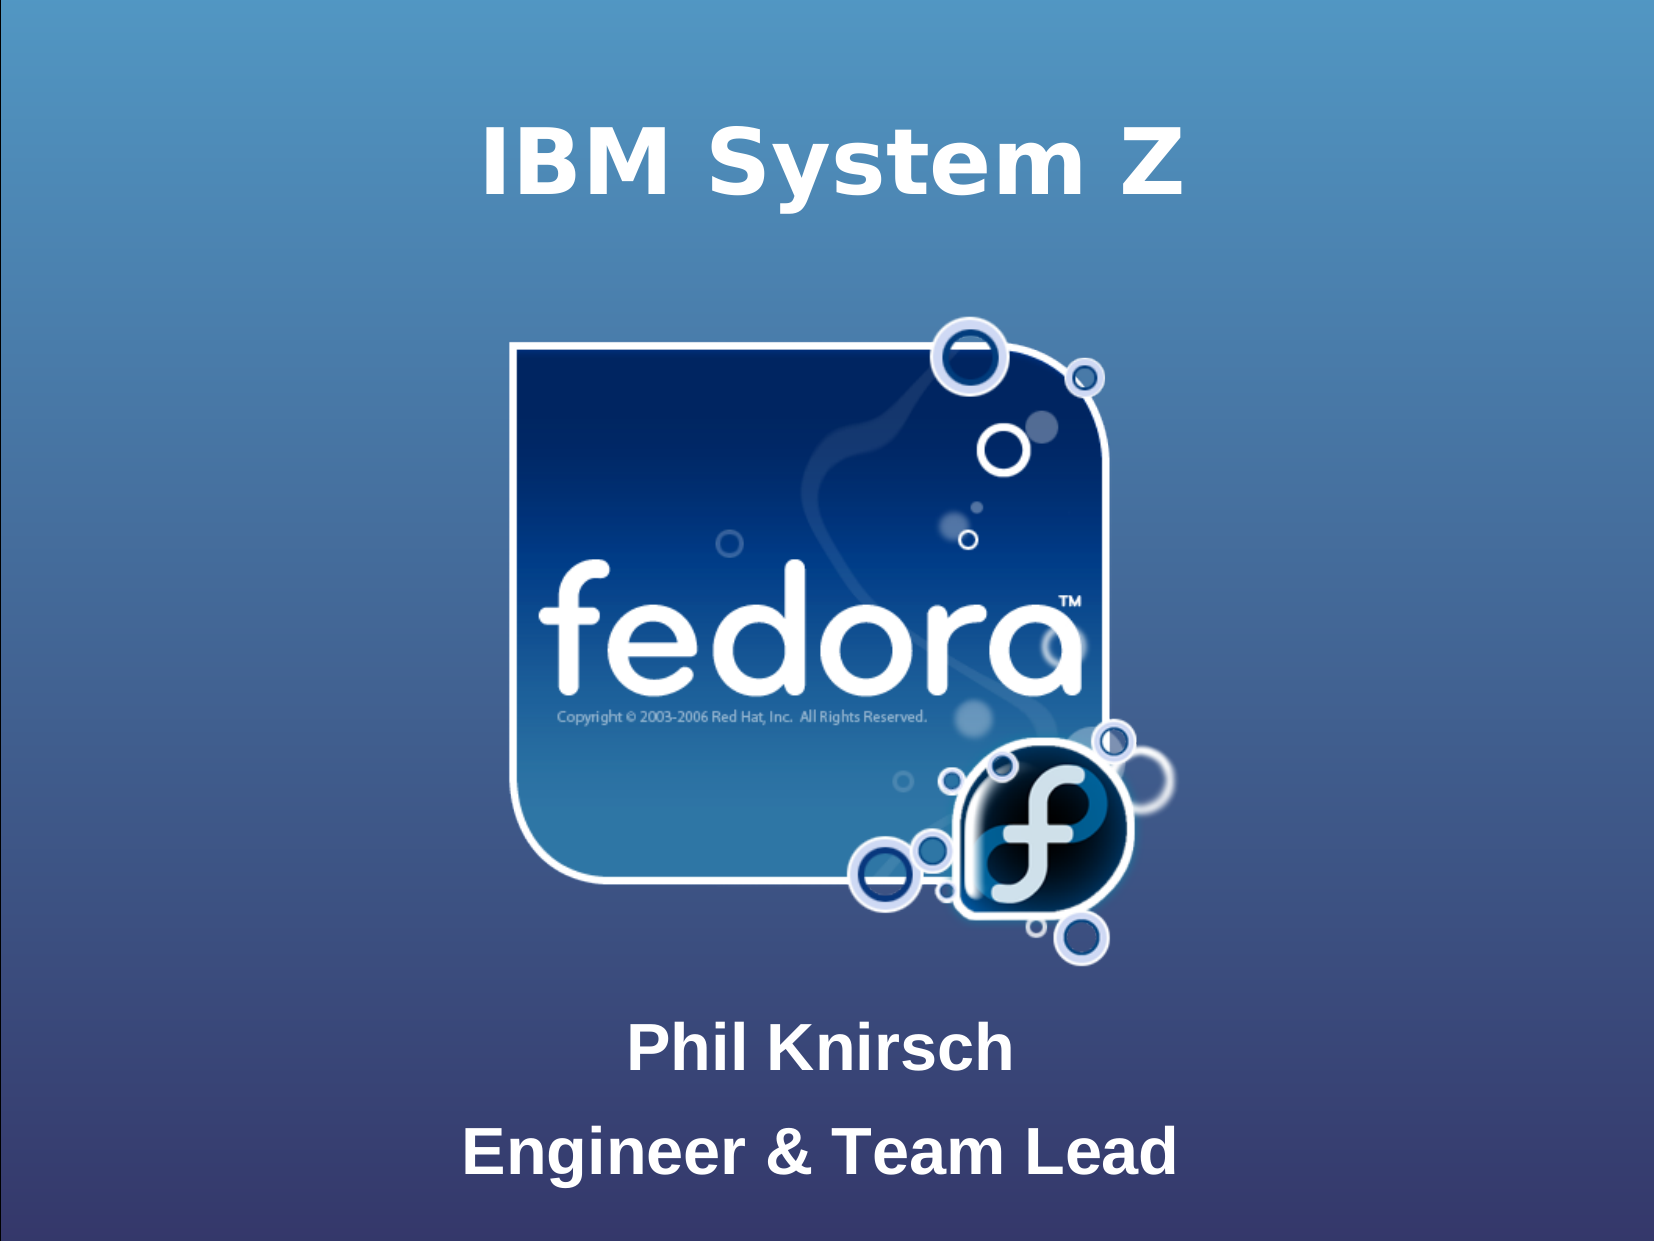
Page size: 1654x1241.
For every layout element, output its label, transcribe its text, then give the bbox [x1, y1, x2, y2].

picture [417, 314, 1204, 971]
title IBM System Z [248, 59, 1382, 267]
text_box [0, 0, 1654, 1241]
list Phil Knirsch Engineer & Team Lead [159, 1009, 1465, 1204]
